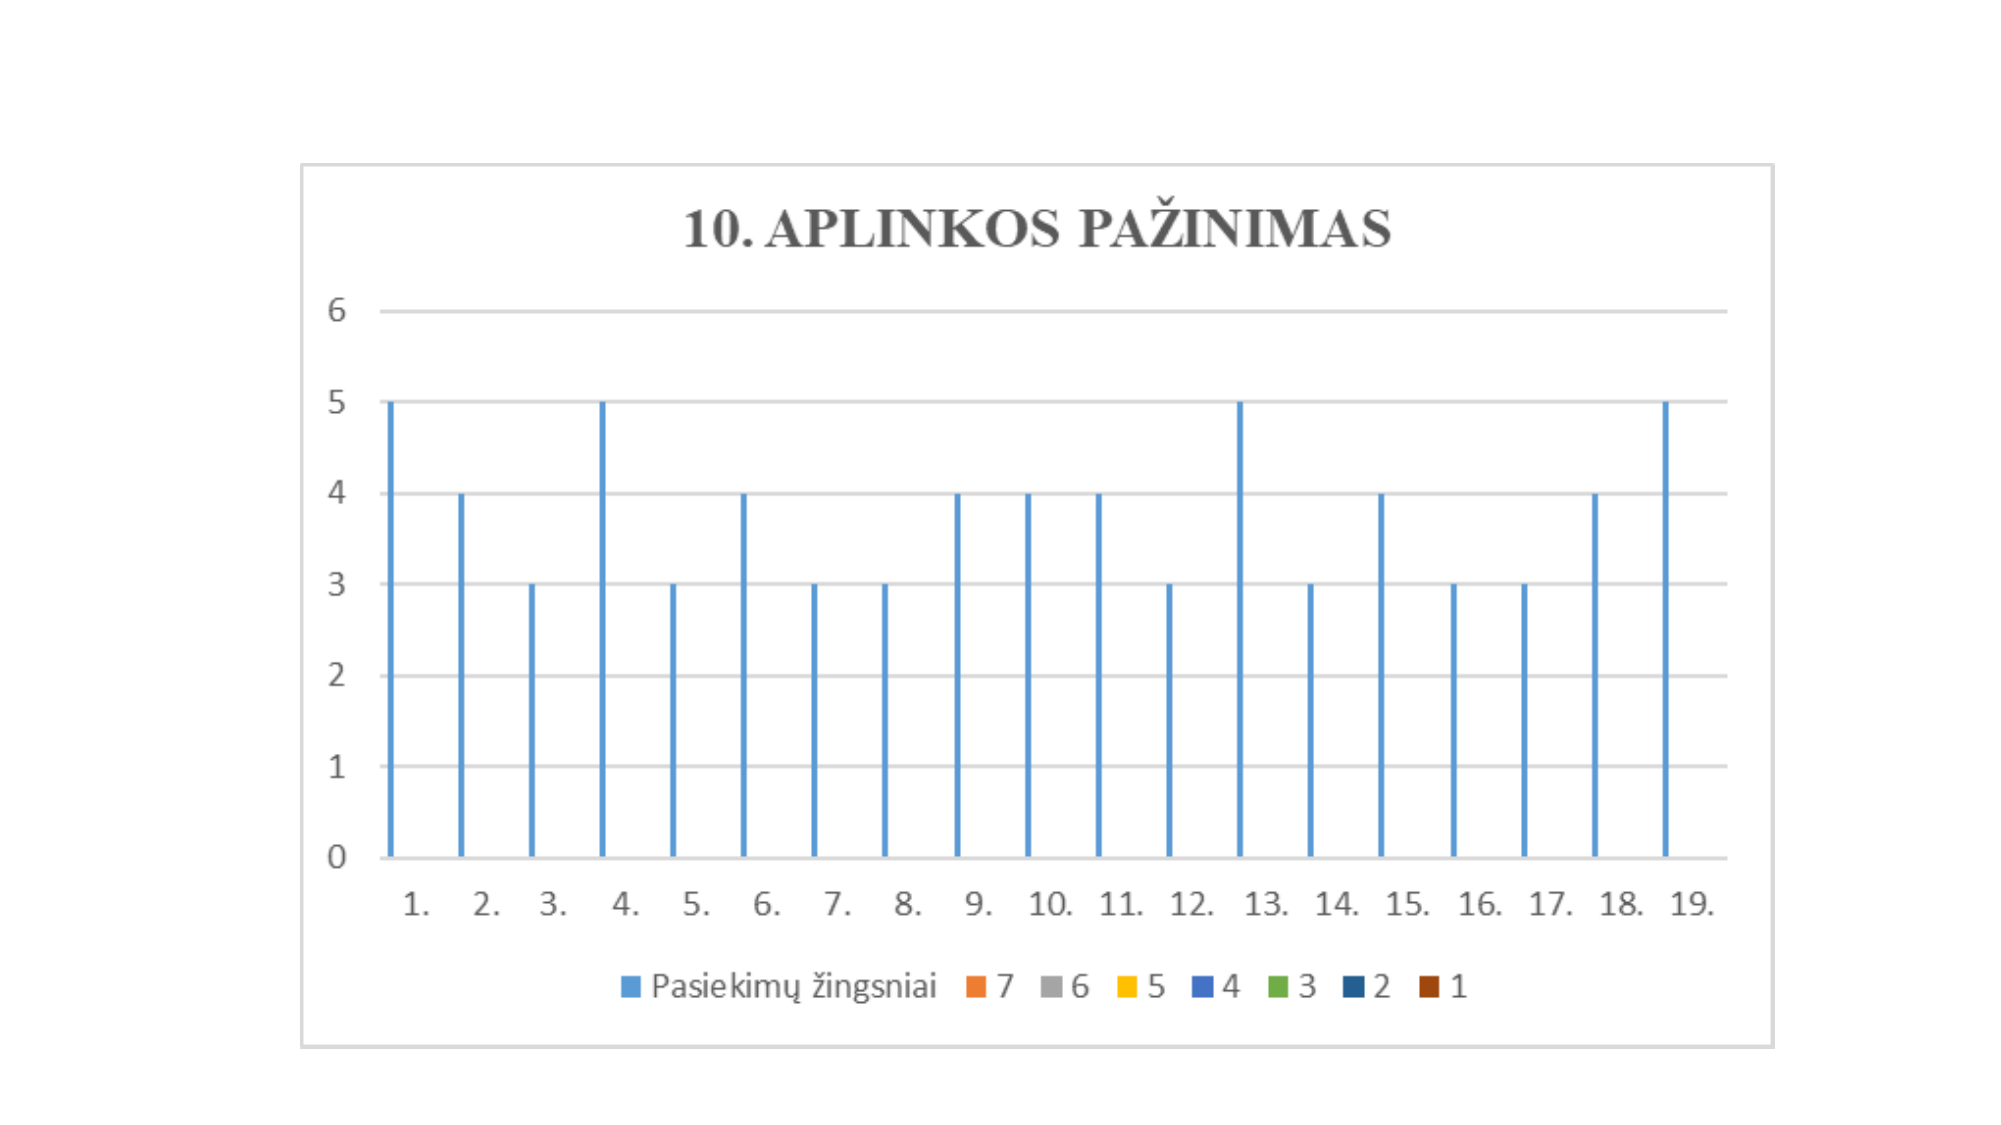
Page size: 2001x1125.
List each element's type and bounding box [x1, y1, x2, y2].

picture [300, 163, 1775, 1049]
